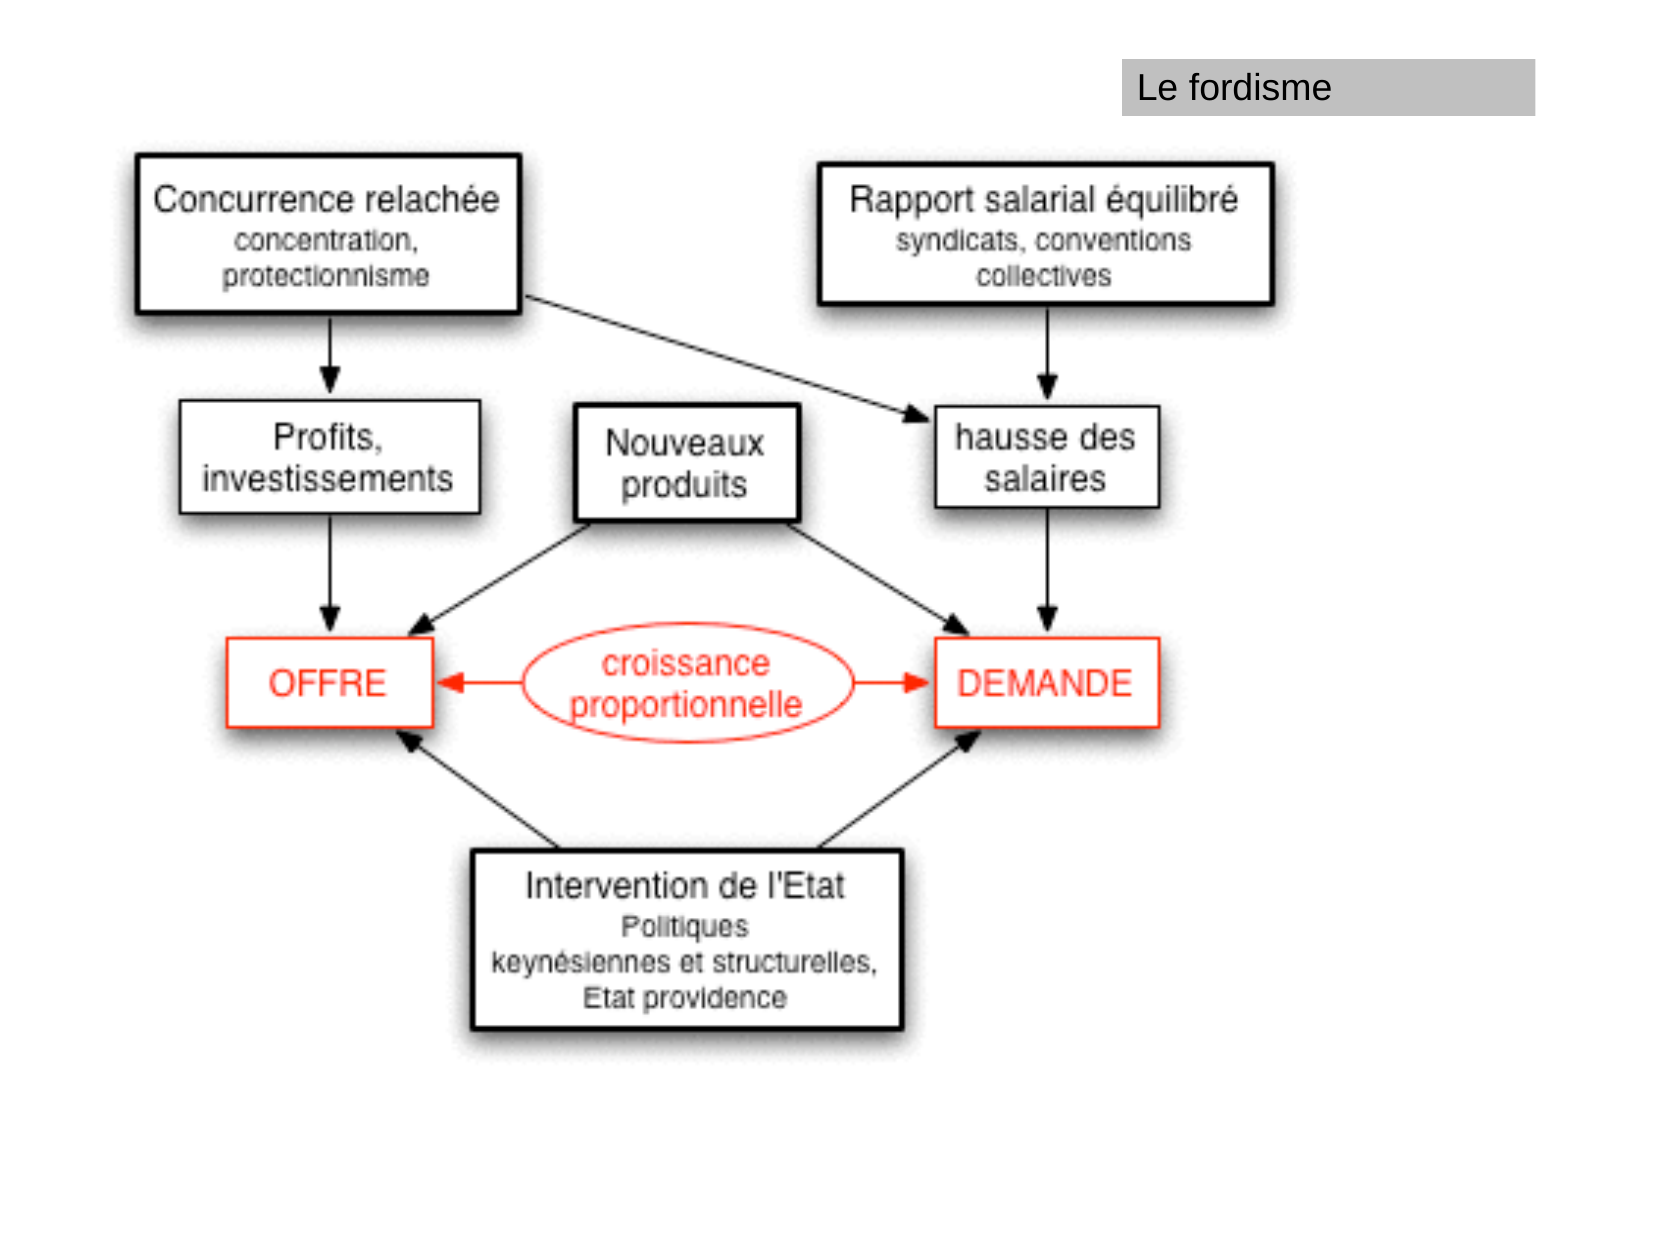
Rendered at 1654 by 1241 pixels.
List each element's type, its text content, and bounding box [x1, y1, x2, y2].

text_box Le fordisme [1122, 59, 1536, 116]
picture [59, 88, 1388, 1123]
